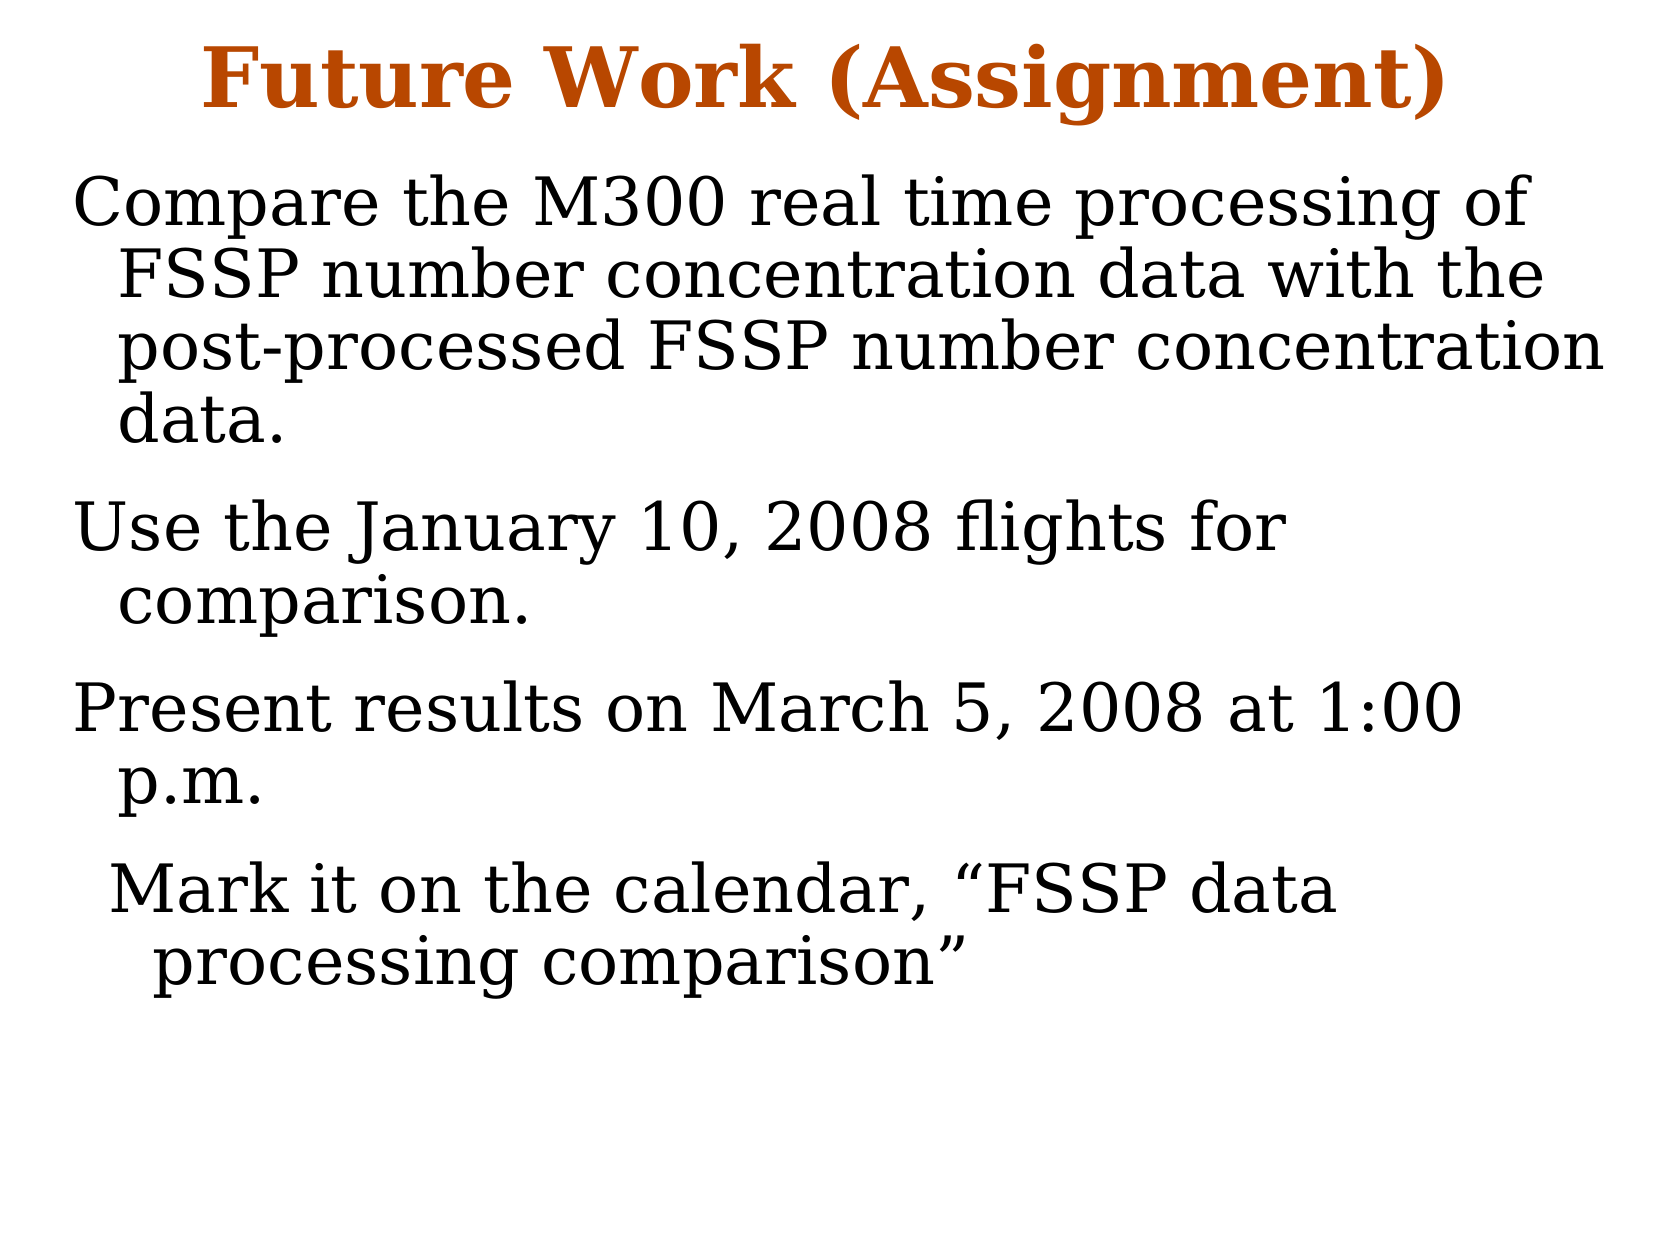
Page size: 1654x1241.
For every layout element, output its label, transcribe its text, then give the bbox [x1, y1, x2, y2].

text_box Compare the M300 real time processing of FSSP number concentration data with the post-processed FSSP number concentration data. Use the January 10, 2008 flights for comparison. Present results on March 5, 2008 at 1:00 p.m. Mark it on the calendar, “FSSP data processing comparison” [37, 167, 1613, 1000]
text_box Future Work (Assignment)‏ [0, 18, 1654, 130]
